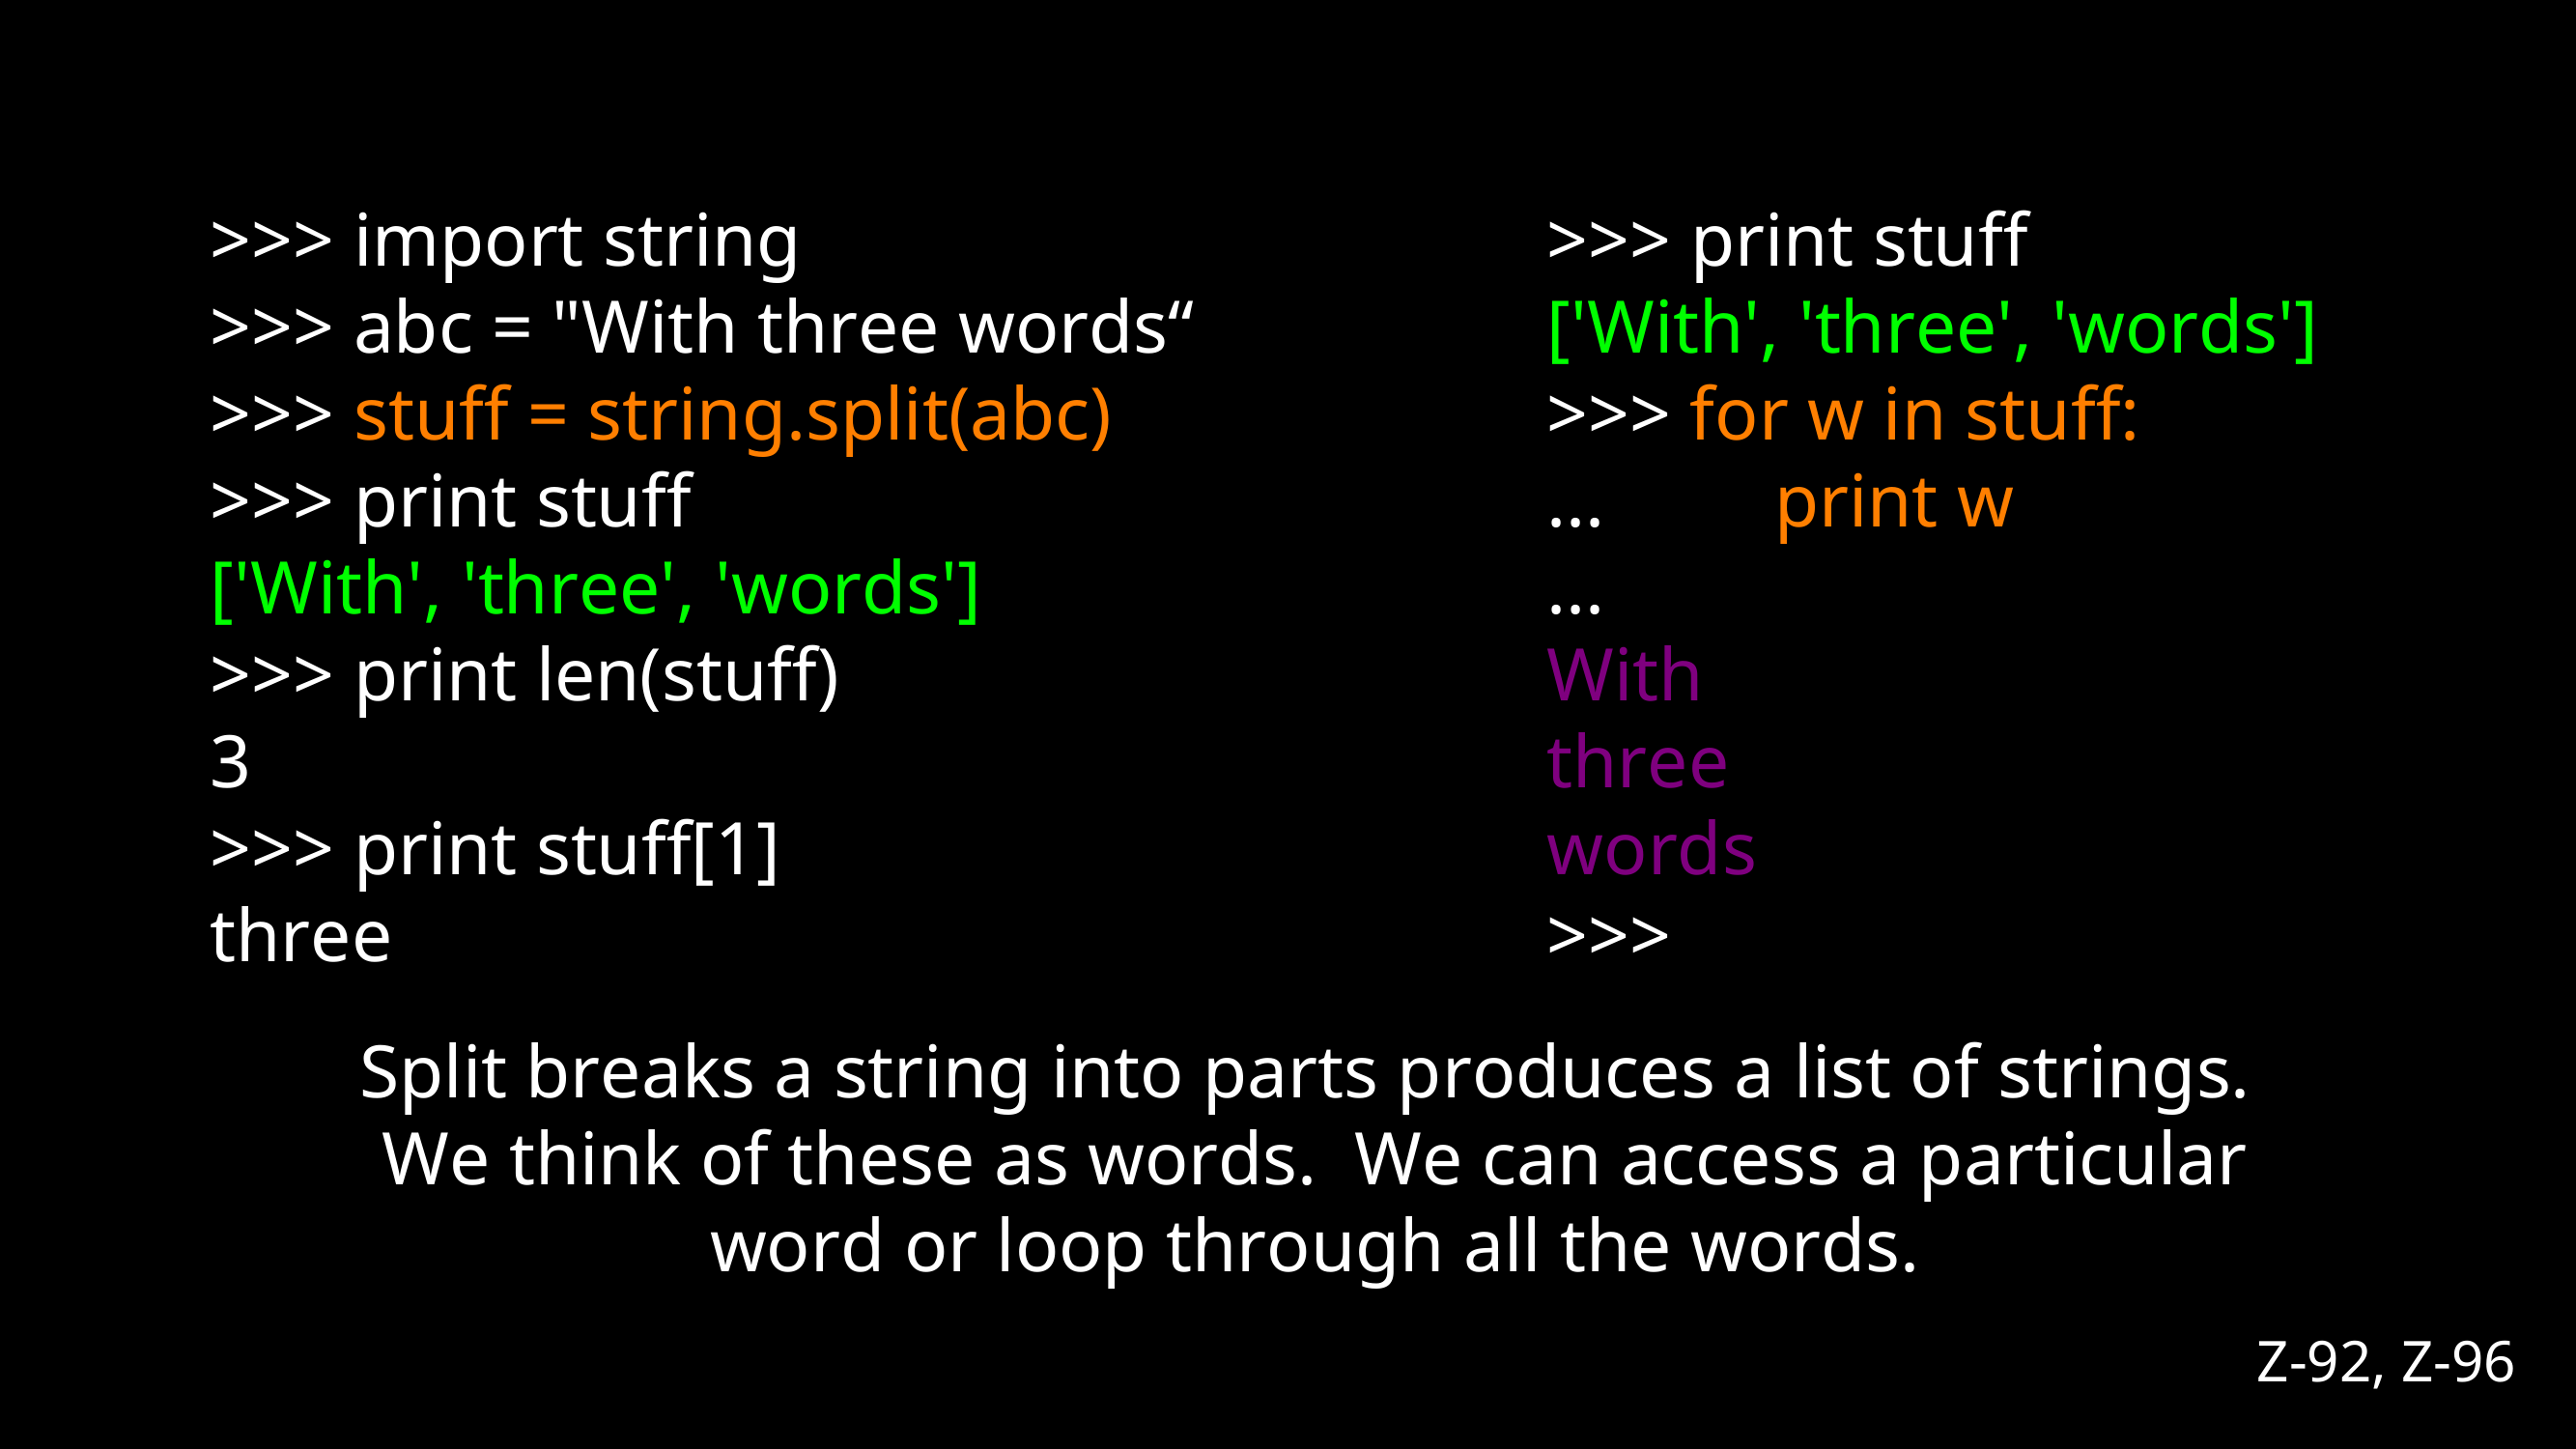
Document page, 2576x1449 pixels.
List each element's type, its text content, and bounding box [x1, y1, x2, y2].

text_box >>> print stuff ['With', 'three', 'words'] >>> for w in stuff: ... print w ... With three words >>> [1546, 193, 2319, 977]
text_box Z-92, Z-96 [2223, 1319, 2550, 1400]
text_box Split breaks a string into parts produces a list of strings. We think of these as words. We can access a particular word or loop through all the words. [333, 1024, 2298, 1289]
text_box >>> import string >>> abc = "With three words“ >>> stuff = string.split(abc) >>> print stuff ['With', 'three', 'words'] >>> print len(stuff) 3 >>> print stuff[1] three [210, 193, 1196, 977]
